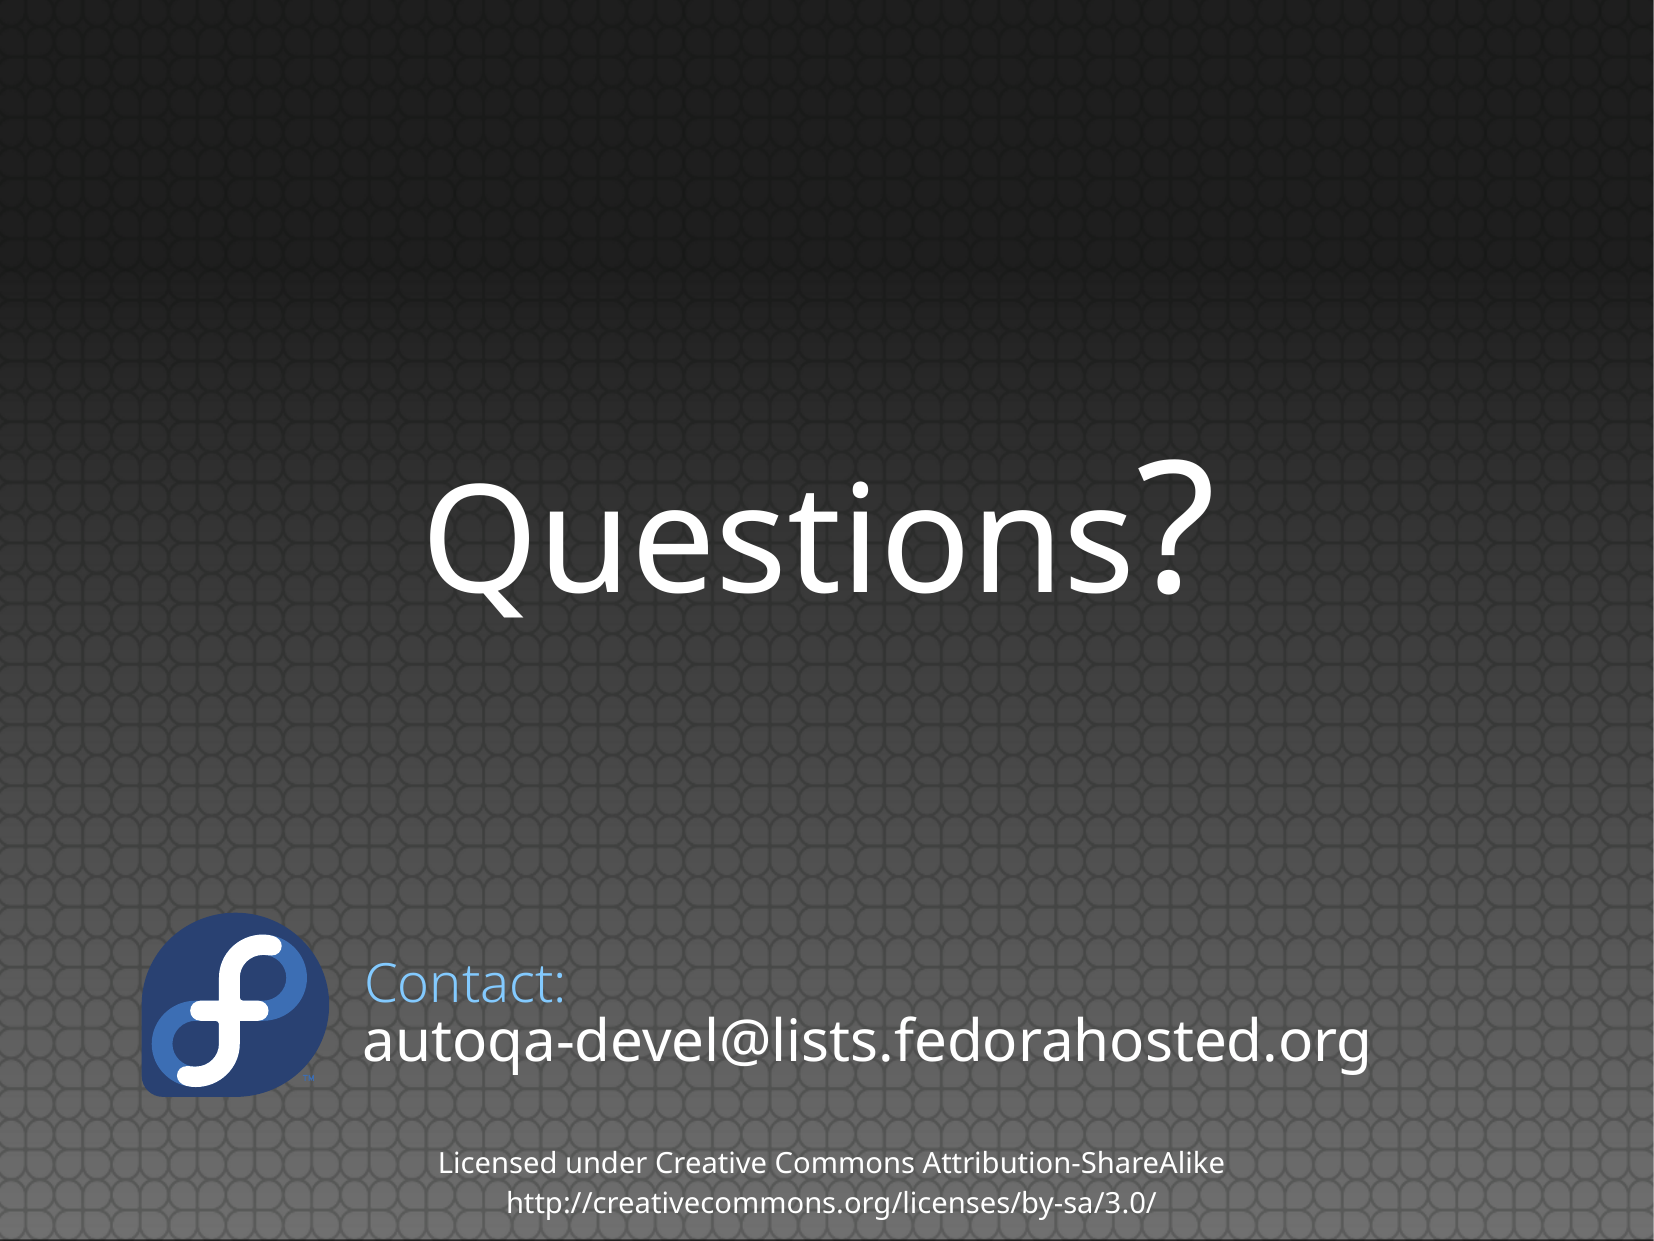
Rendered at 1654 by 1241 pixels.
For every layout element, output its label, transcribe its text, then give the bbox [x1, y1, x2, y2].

text_box Licensed under Creative Commons Attribution-ShareAlike http://creativecommons.org/licenses/by-sa/3.0/ [52, 1135, 1611, 1219]
title Questions? [30, 414, 1606, 628]
text_box Contact: [349, 937, 703, 1016]
picture [0, 0, 1654, 1241]
text_box autoqa-devel@lists.fedorahosted.org [348, 992, 1456, 1075]
